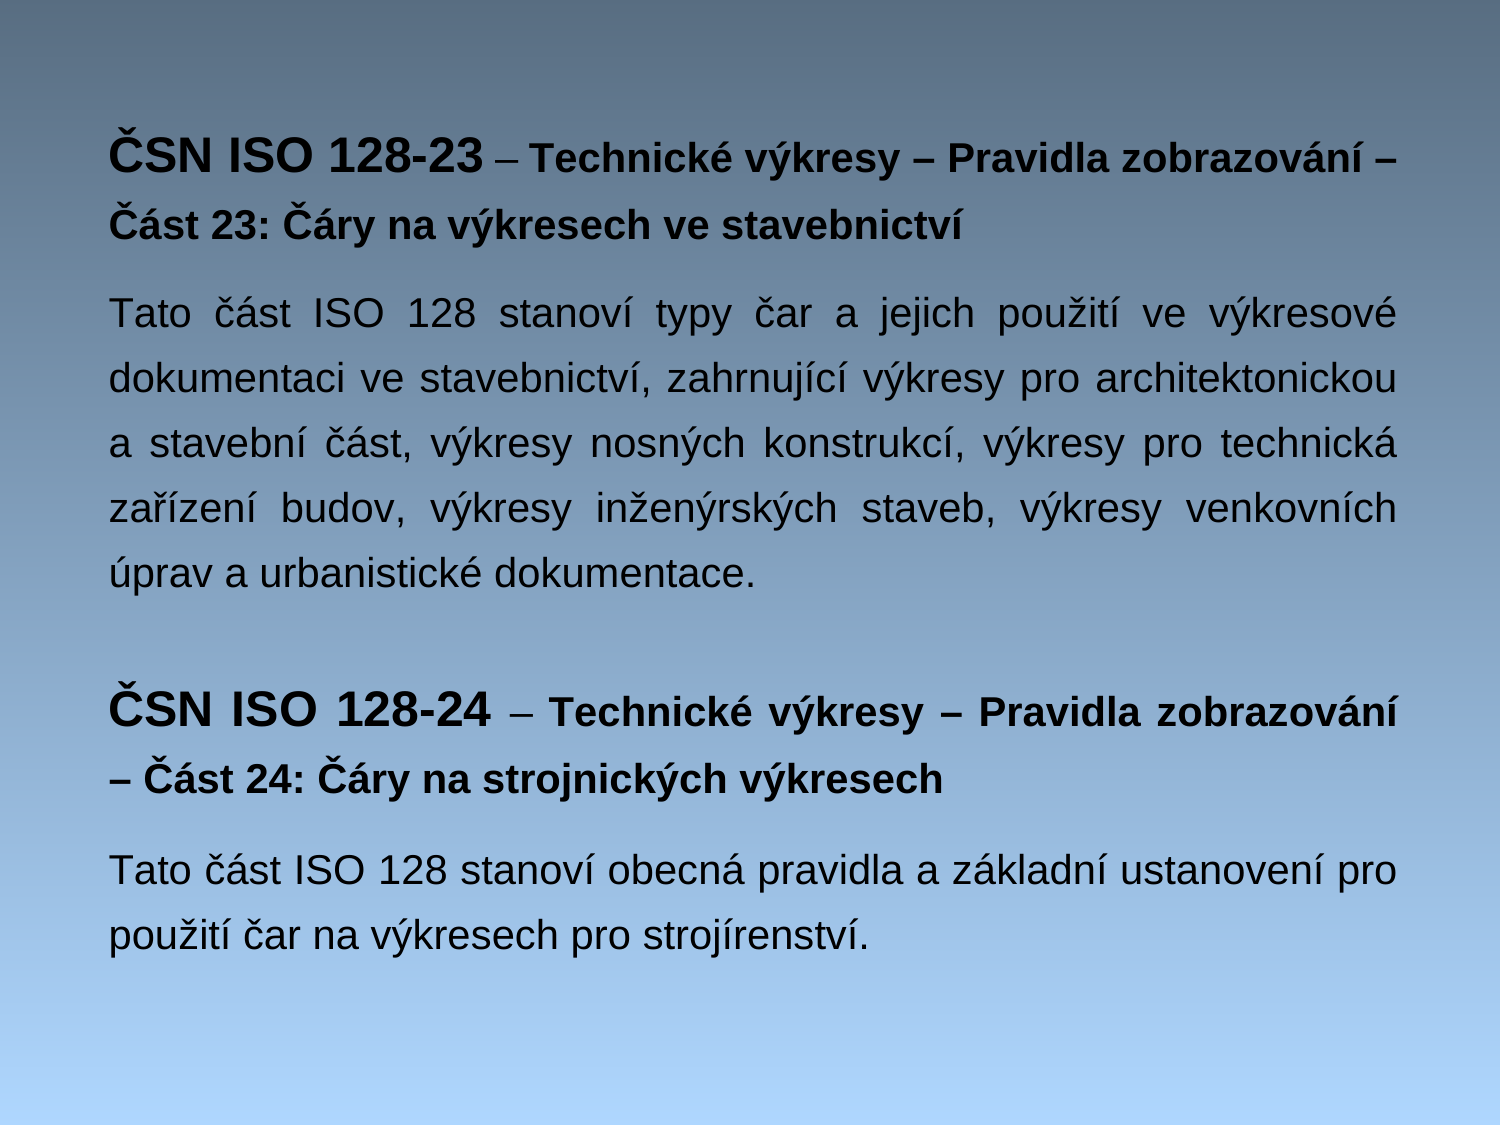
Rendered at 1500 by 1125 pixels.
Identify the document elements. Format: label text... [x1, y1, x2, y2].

text_box ČSN ISO 128-23 – Technické výkresy – Pravidla zobrazování – Část 23: Čáry na výkresech ve stavebnictví Tato část ISO 128 stanoví typy čar a jejich použití ve výkresové dokumentaci ve stavebnictví, zahrnující výkresy pro architektonickou a stavební část, výkresy nosných konstrukcí, výkresy pro technická zařízení budov, výkresy inženýrských staveb, výkresy venkovních úprav a urbanistické dokumentace. ČSN ISO 128-24 – Technické výkresy – Pravidla zobrazování – Část 24: Čáry na strojnických výkresech Tato část ISO 128 stanoví obecná pravidla a základní ustanovení pro použití čar na výkresech pro strojírenství. [93, 97, 1414, 1057]
